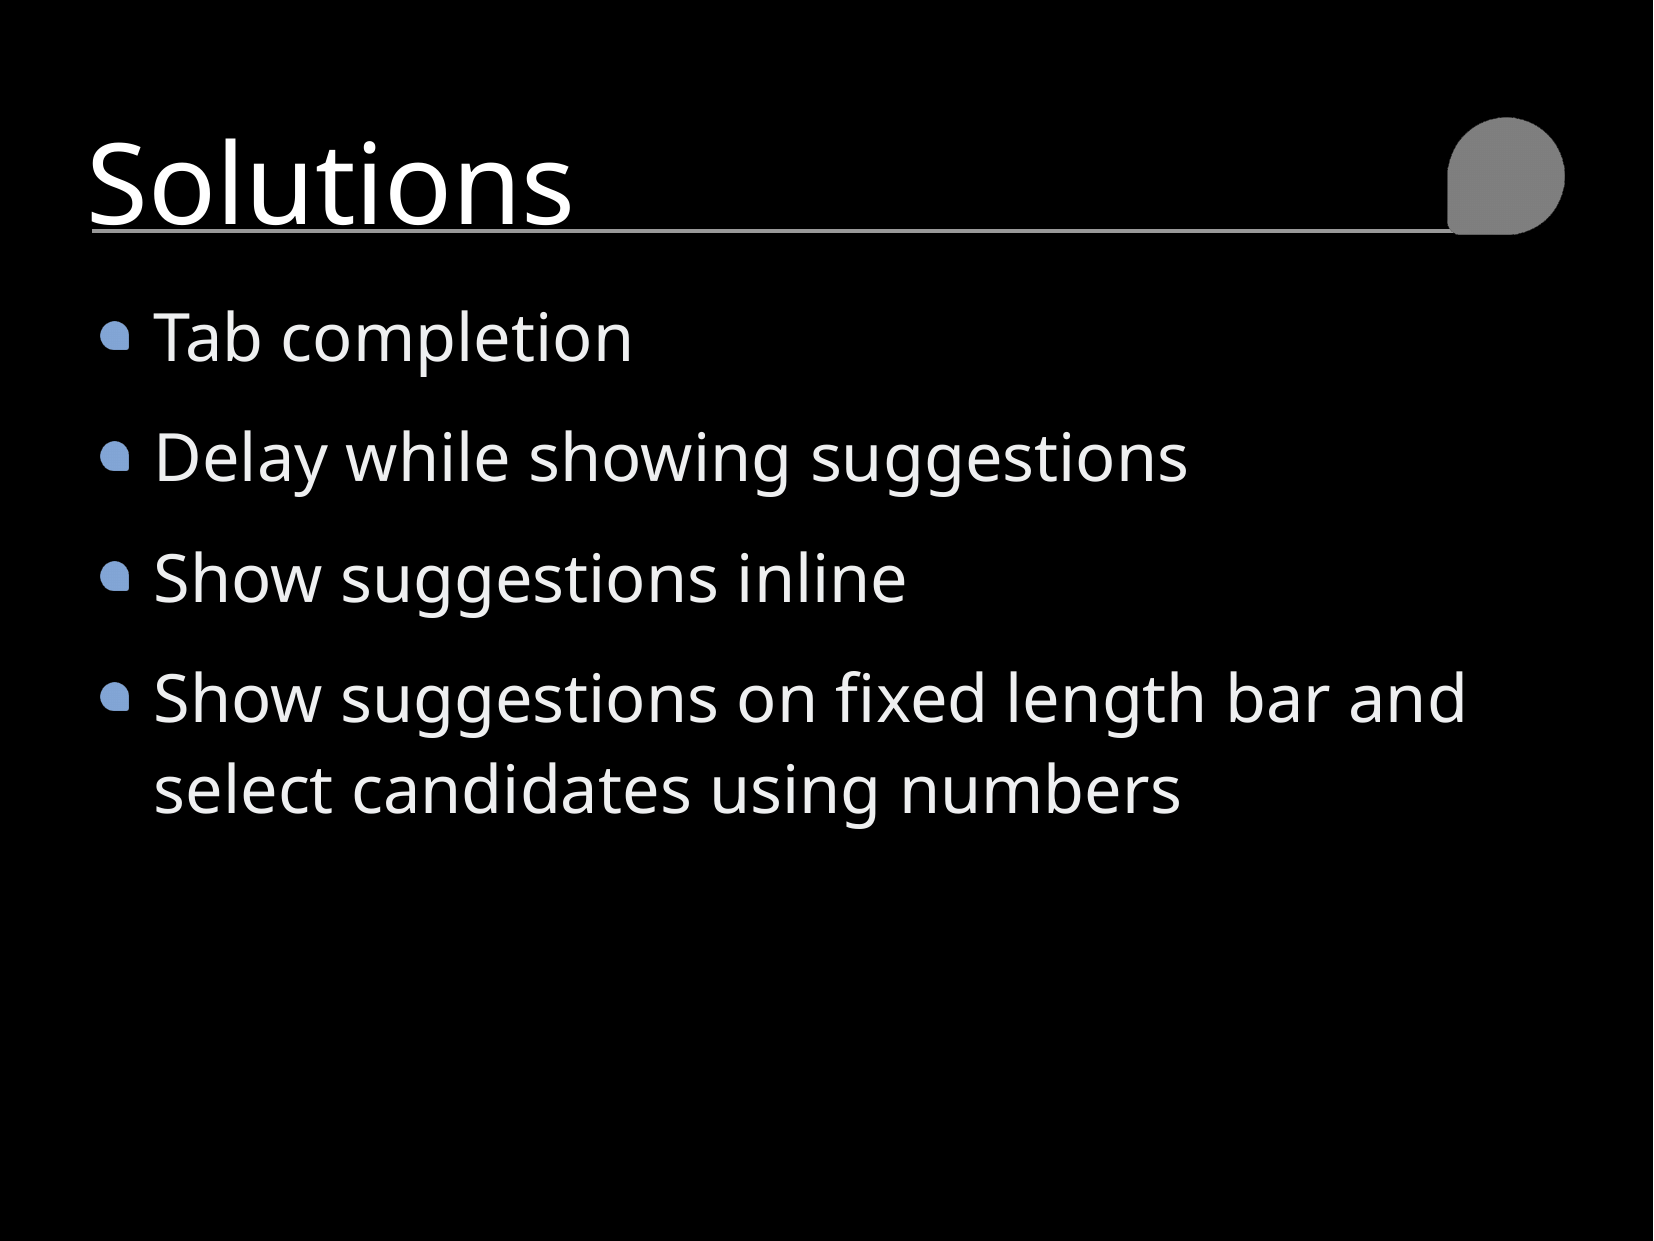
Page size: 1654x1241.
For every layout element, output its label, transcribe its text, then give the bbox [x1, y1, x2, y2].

list Tab completion Delay while showing suggestions Show suggestions inline Show suggestions on fixed length bar and select candidates using numbers [82, 290, 1571, 1010]
title Solutions [86, 112, 1575, 249]
